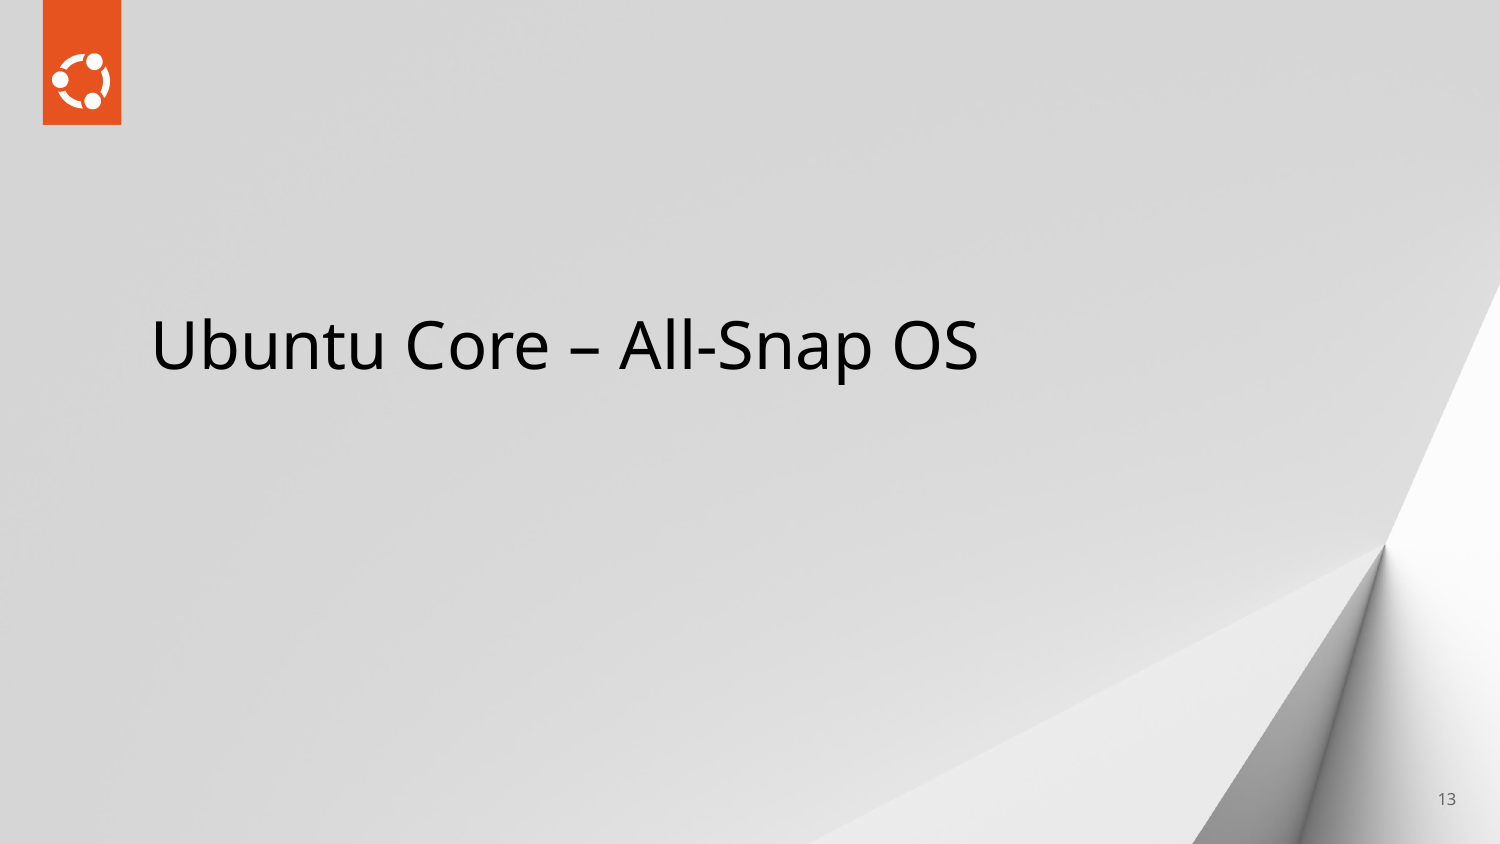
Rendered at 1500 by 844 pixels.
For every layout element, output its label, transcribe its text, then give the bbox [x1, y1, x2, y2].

title Ubuntu Core – All-Snap OS [150, 300, 1049, 383]
slide_number <number> [1381, 773, 1472, 839]
picture [0, 0, 1500, 844]
